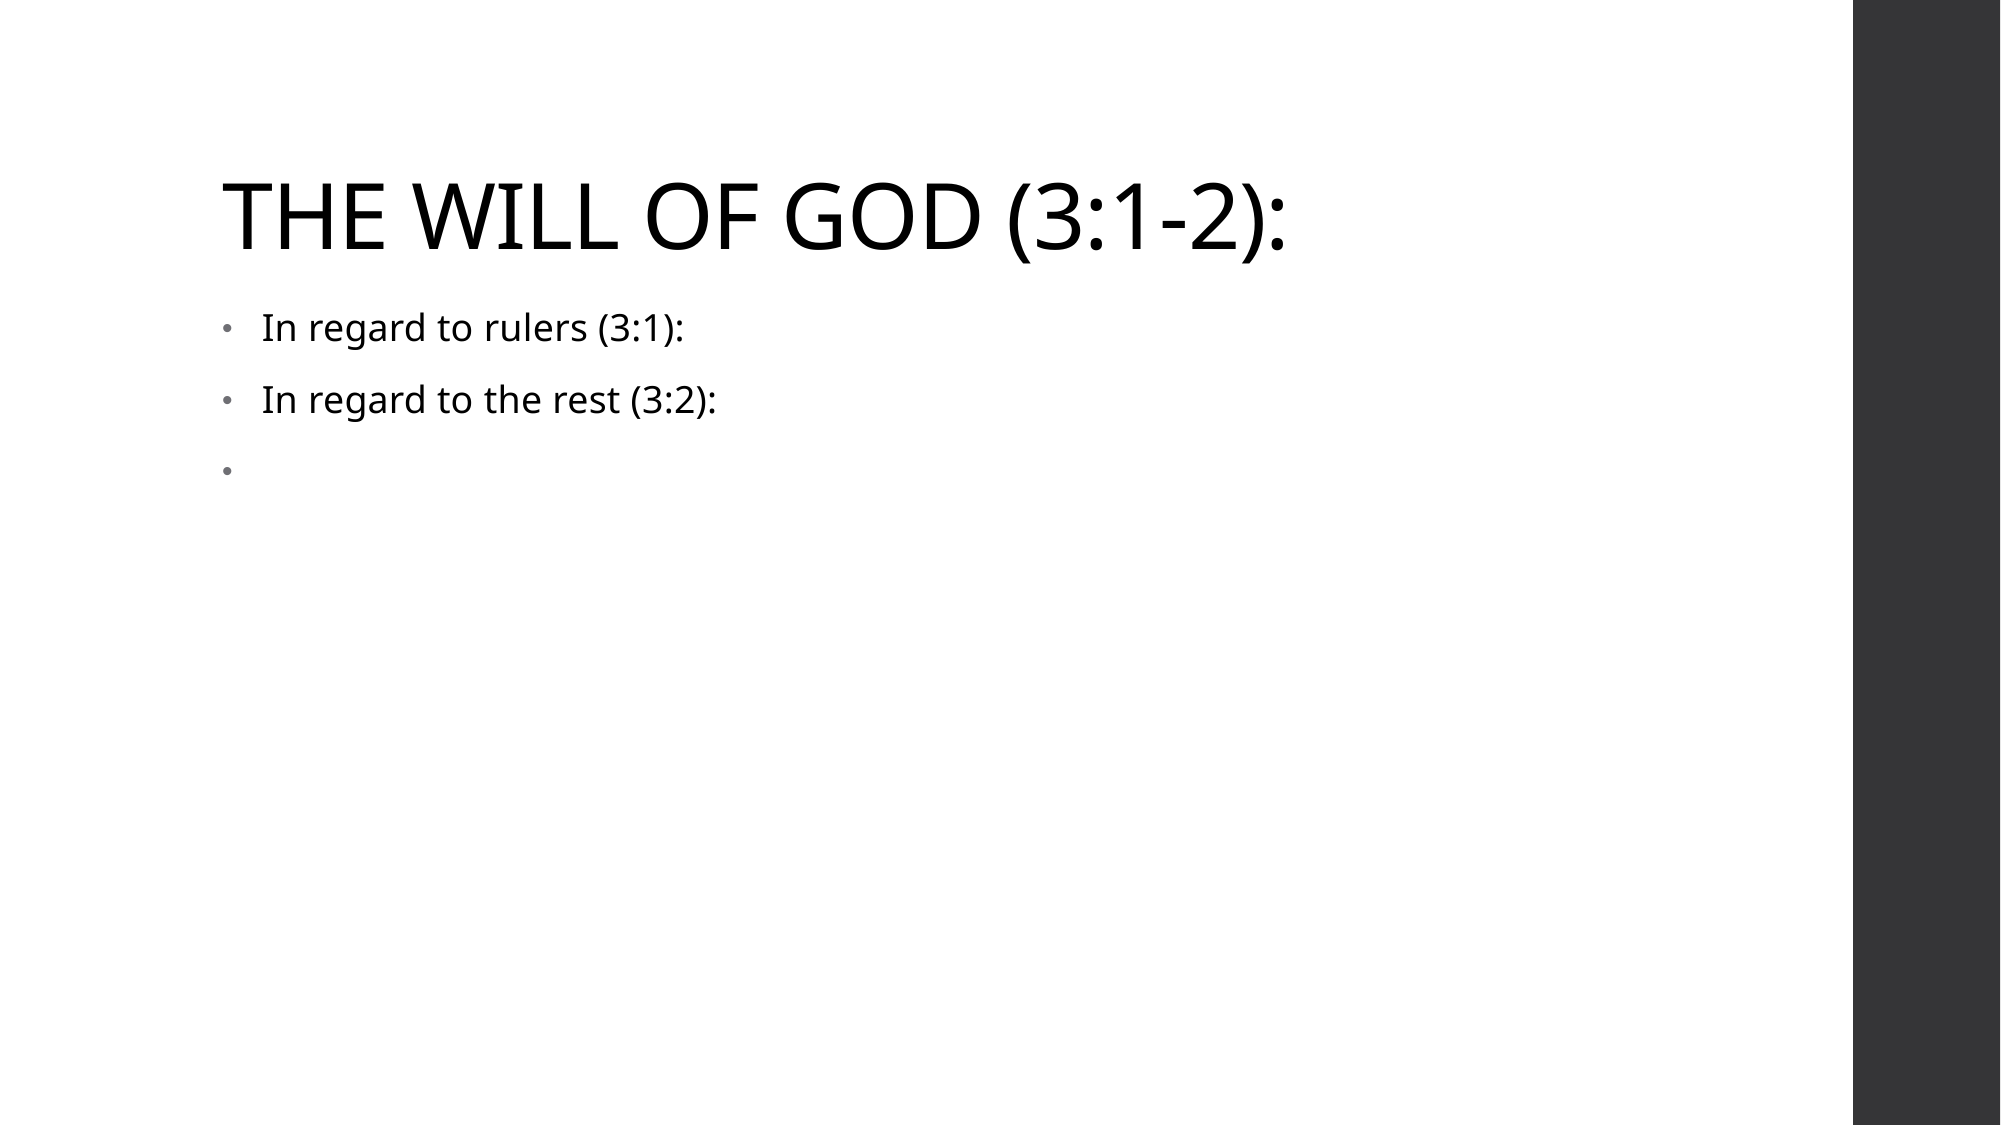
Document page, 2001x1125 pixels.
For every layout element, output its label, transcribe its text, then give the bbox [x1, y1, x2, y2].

title THE WILL OF GOD (3:1-2): [206, 60, 1797, 278]
list In regard to rulers (3:1): In regard to the rest (3:2): [206, 299, 1617, 1014]
